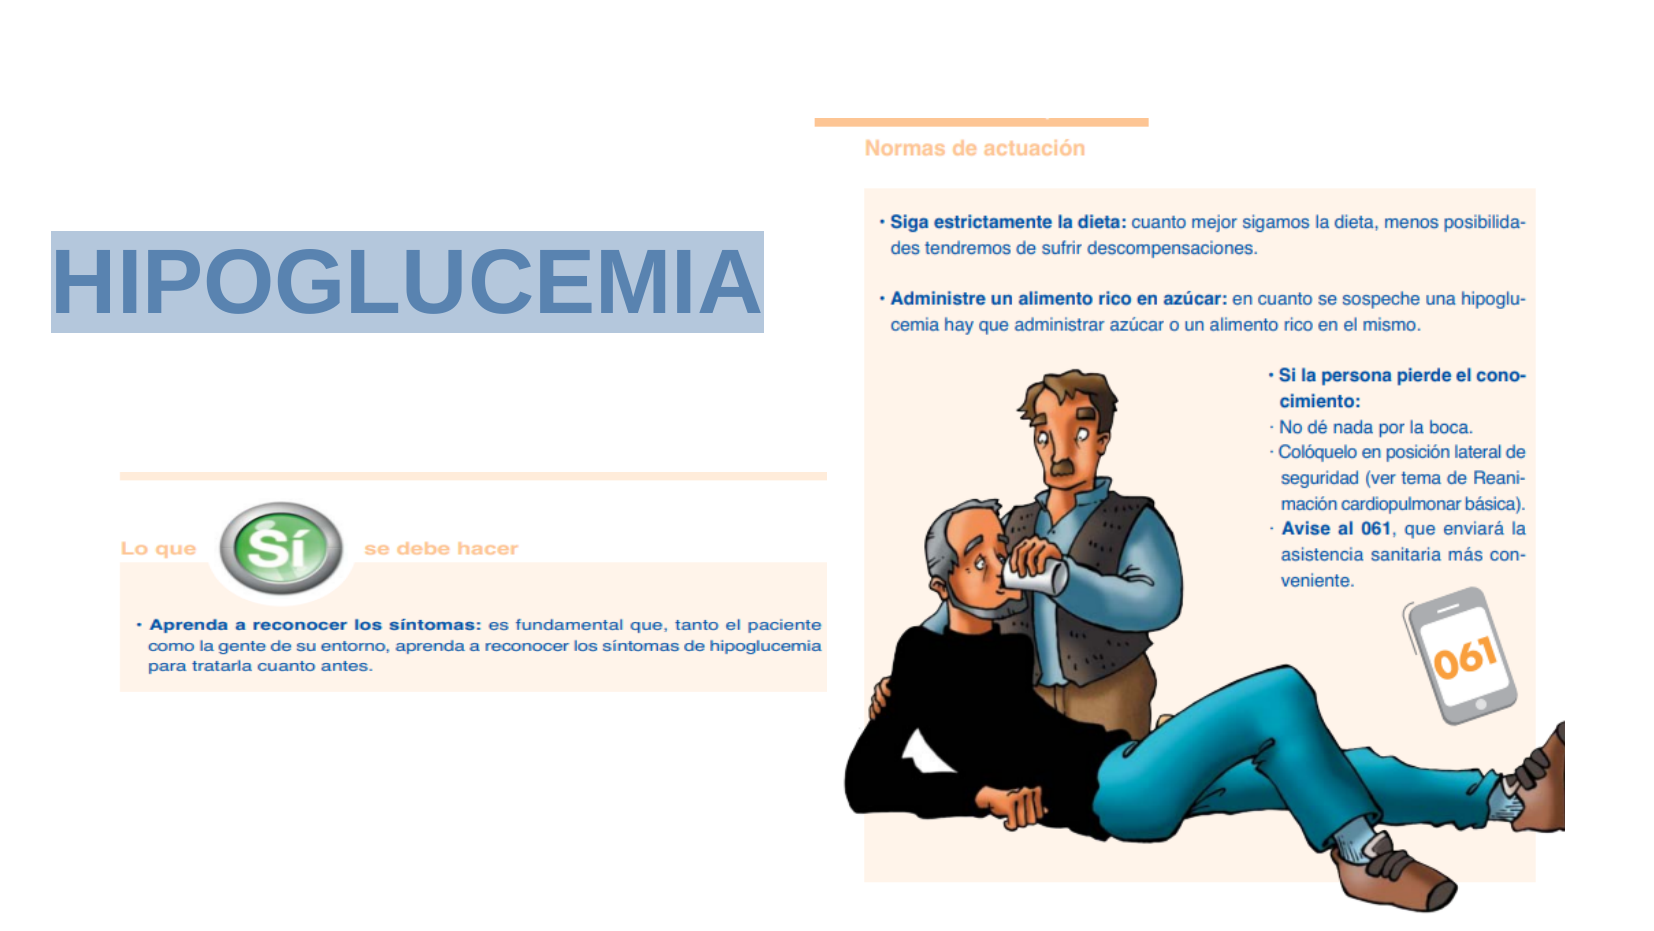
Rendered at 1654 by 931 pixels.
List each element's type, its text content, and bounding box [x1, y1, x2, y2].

title HIPOGLUCEMIA [0, 199, 1152, 355]
picture [67, 118, 1565, 916]
